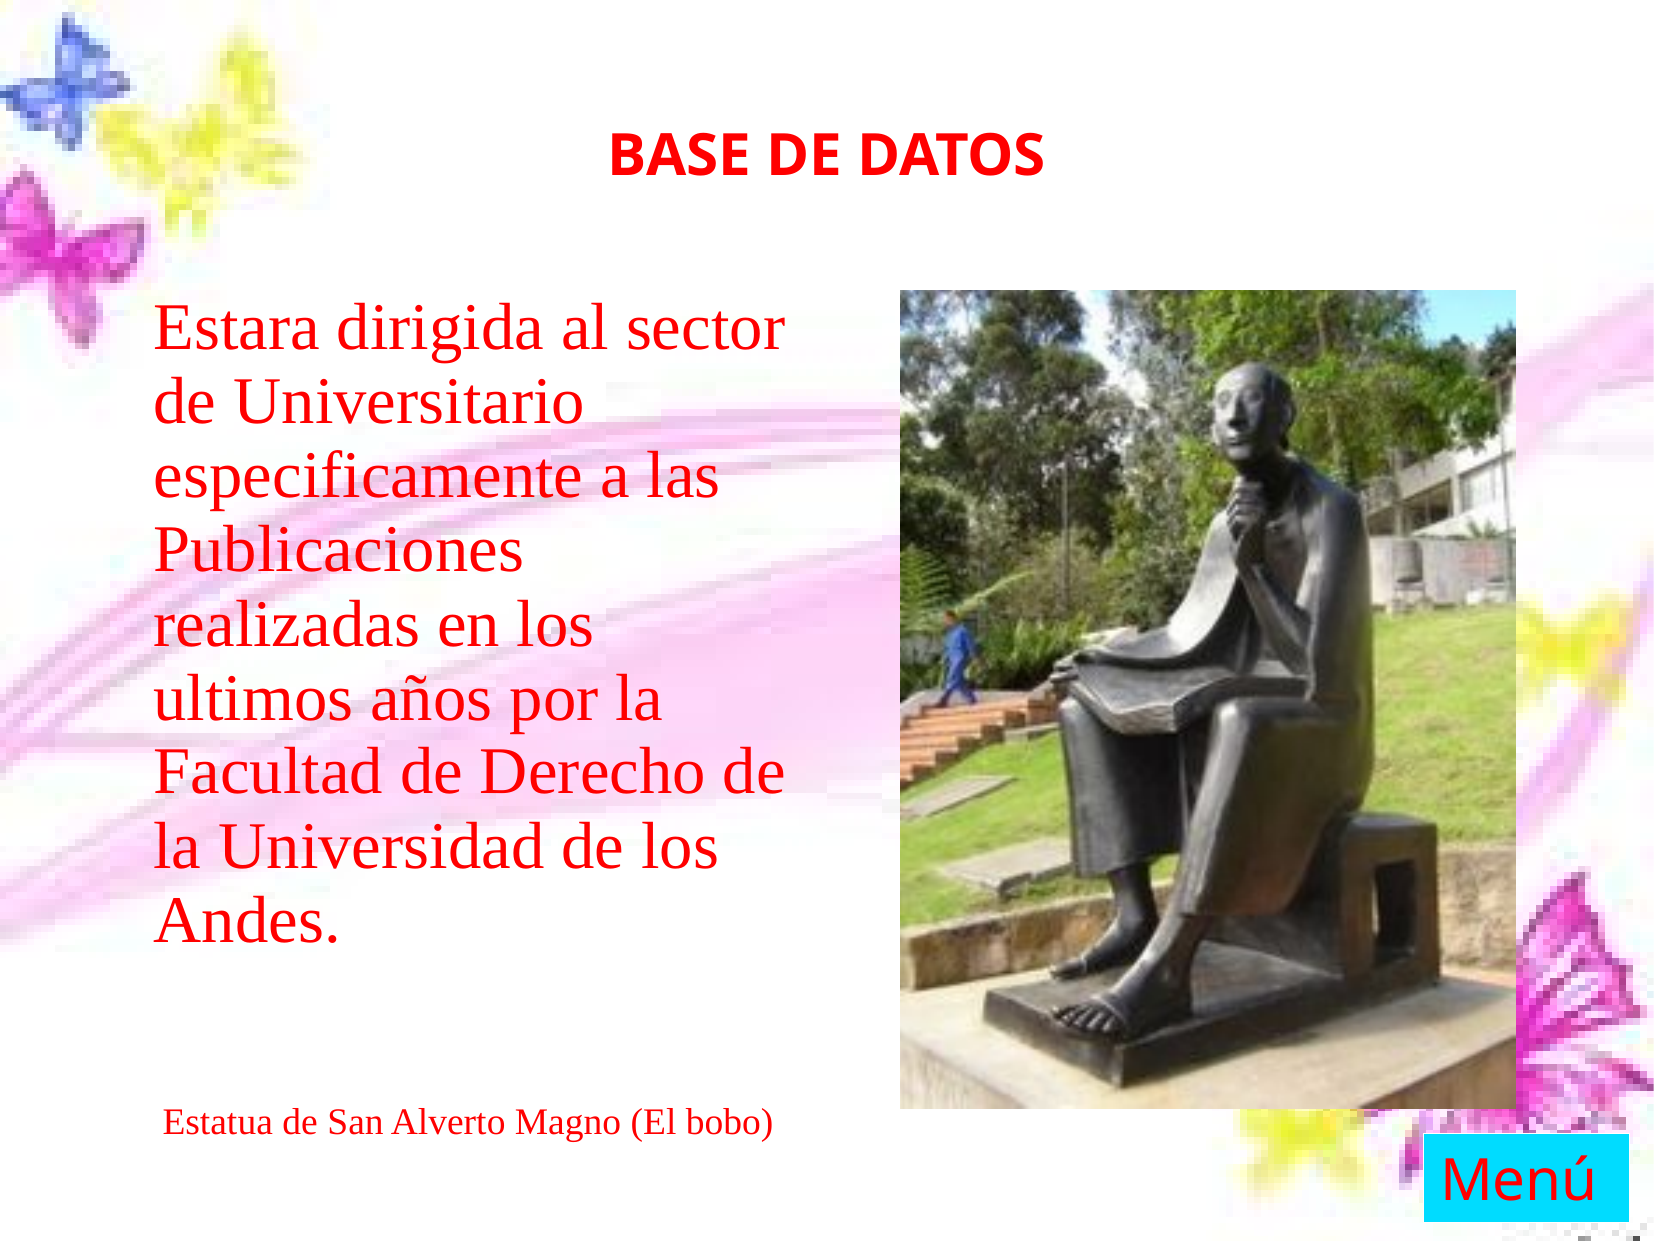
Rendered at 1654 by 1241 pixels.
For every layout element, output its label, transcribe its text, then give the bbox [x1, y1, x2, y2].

list Estara dirigida al sector de Universitario especificamente a las Publicaciones realizadas en los ultimos años por la Facultad de Derecho de la Universidad de los Andes. [82, 290, 809, 1109]
title BASE DE DATOS [82, 49, 1571, 257]
picture [0, 0, 1654, 1241]
text_box Estatua de San Alverto Magno (El bobo) [147, 1094, 790, 1152]
text_box Menú [1423, 1133, 1630, 1223]
